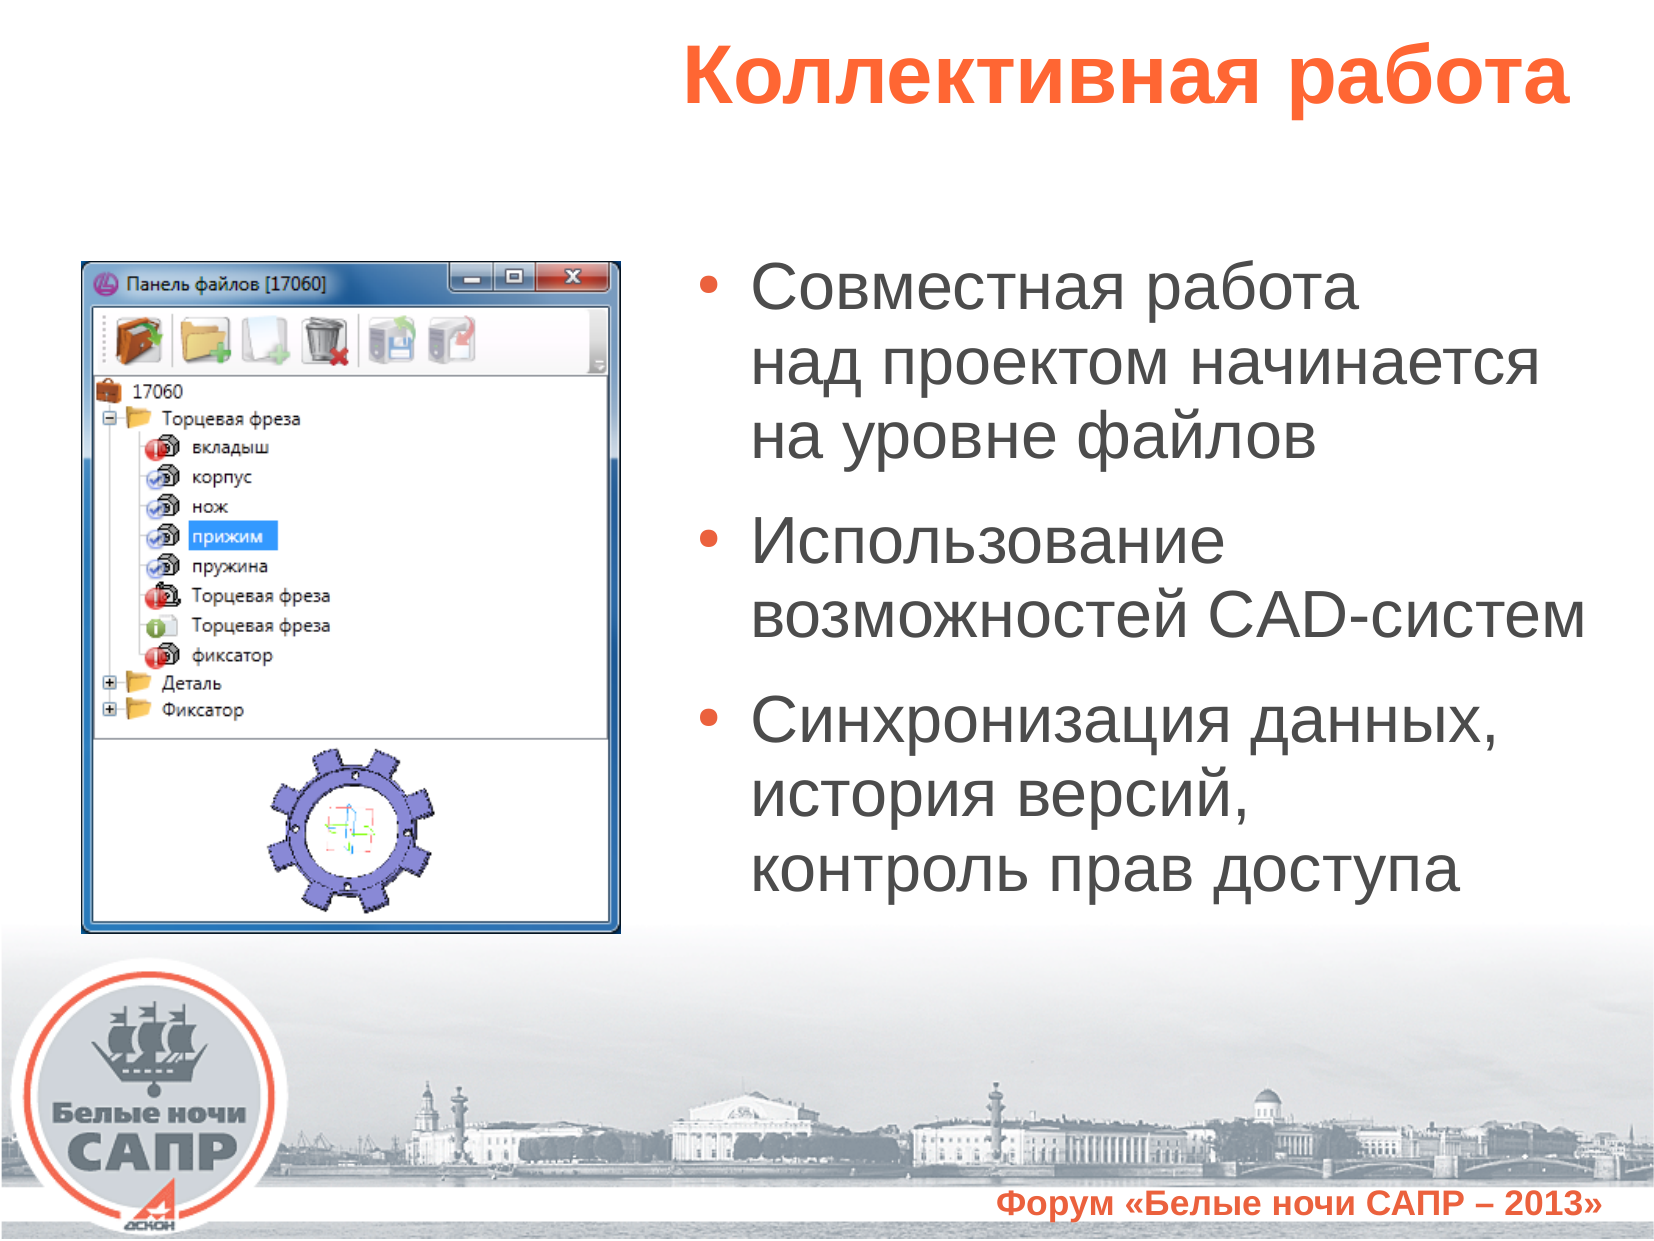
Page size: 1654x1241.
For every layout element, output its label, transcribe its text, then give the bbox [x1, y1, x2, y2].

list Совместная работа над проектом начинается на уровне файлов Использование возможностей CAD-систем Синхронизация данных, история версий, контроль прав доступа [679, 248, 1595, 1068]
picture [1, 0, 1654, 1239]
title Коллективная работа [82, 25, 1571, 125]
